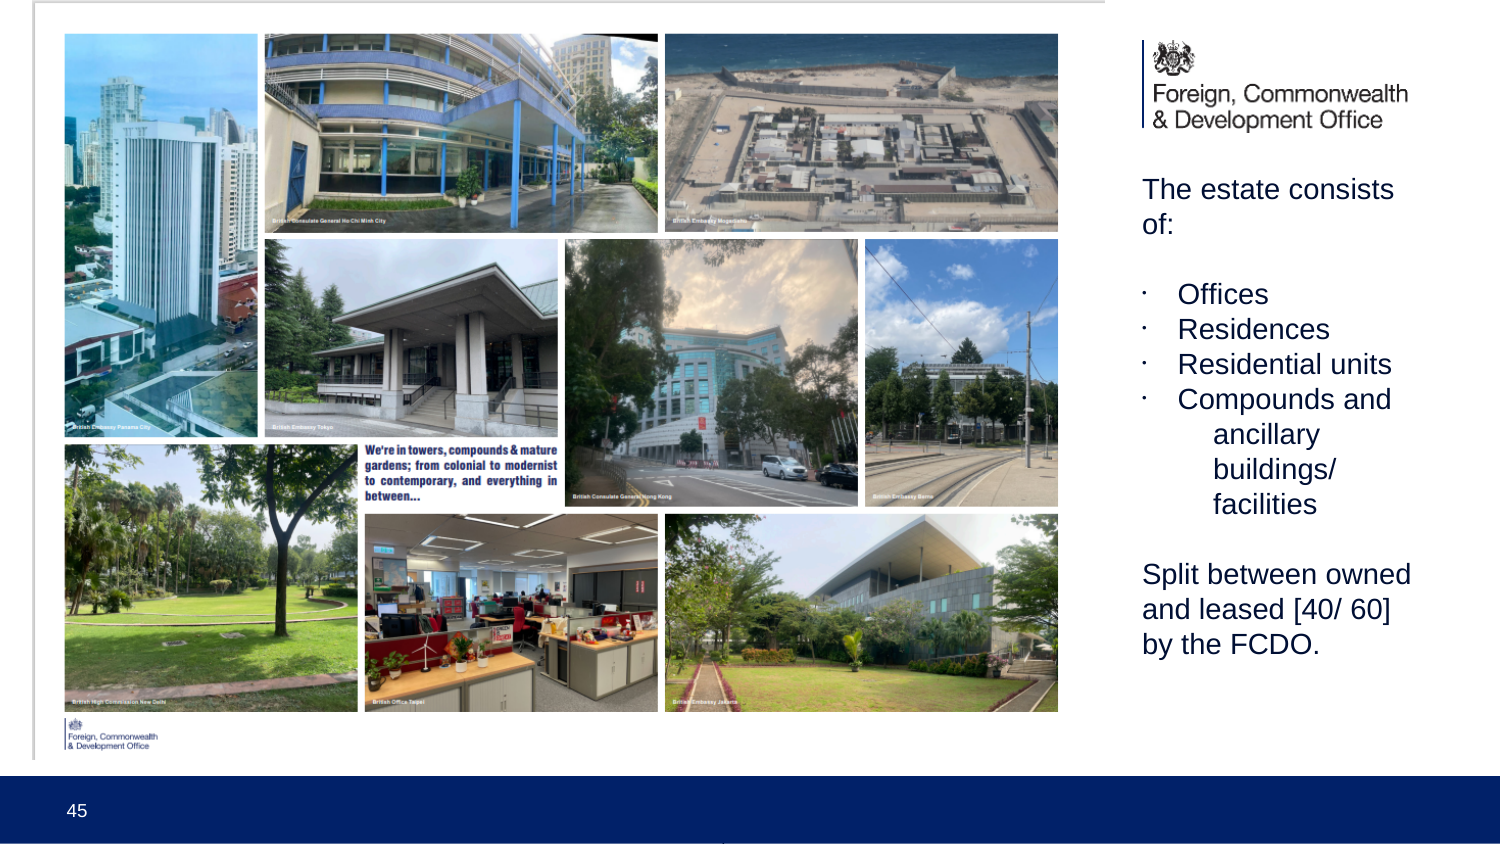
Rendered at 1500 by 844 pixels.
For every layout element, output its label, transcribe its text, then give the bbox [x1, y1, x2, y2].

text_box The estate consists of: Offices Residences Residential units Compounds and ancillary buildings/ facilities Split between owned and leased [40/ 60] by the FCDO. [1130, 164, 1442, 672]
picture [32, 0, 1105, 760]
text_box [0, 776, 1500, 844]
